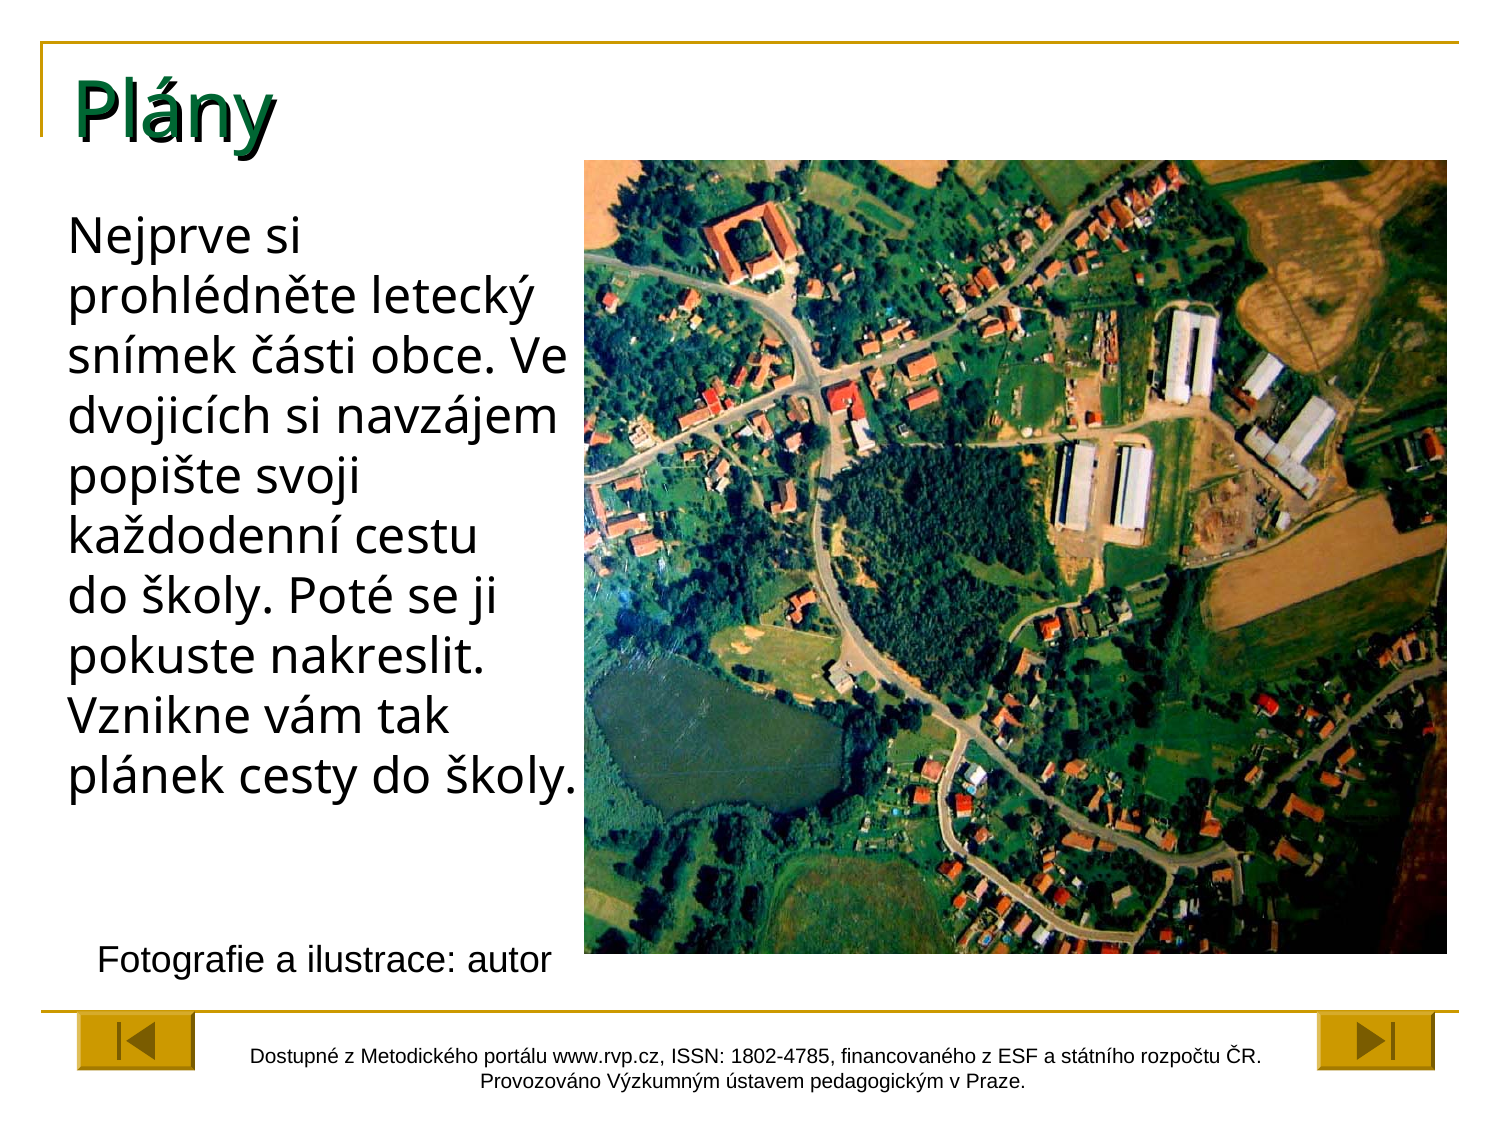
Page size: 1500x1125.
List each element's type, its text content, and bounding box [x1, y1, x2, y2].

title Plány [56, 45, 1407, 196]
text_box Fotografie a ilustrace: autor [0, 927, 650, 988]
text_box [1318, 1011, 1435, 1071]
picture [584, 160, 1447, 954]
text_box [78, 1011, 195, 1071]
text_box Nejprve si prohlédněte letecký snímek části obce. Ve dvojicích si navzájem popište svoji každodenní cestu do školy. Poté se ji pokuste nakreslit. Vznikne vám tak plánek cesty do školy. [53, 196, 584, 812]
